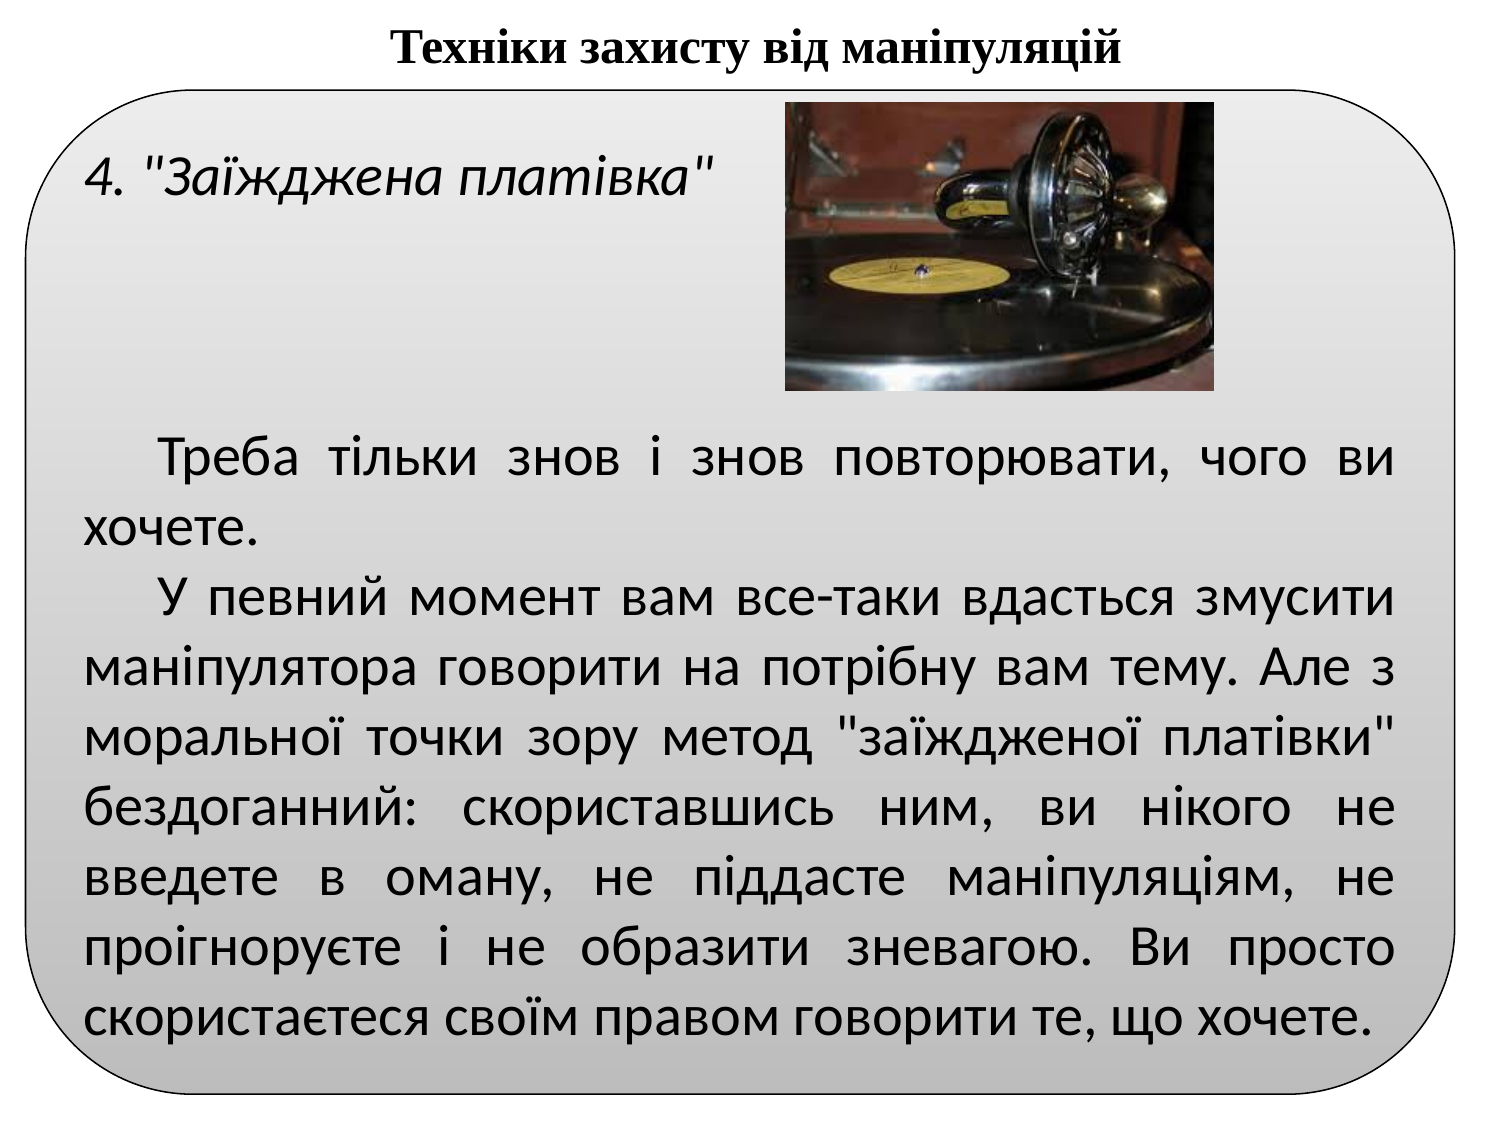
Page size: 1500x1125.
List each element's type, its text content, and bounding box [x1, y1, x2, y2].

picture [785, 102, 1214, 391]
title Техніки захисту від маніпуляцій [41, 6, 1471, 209]
text_box 4. "Заїжджена платівка" Треба тільки знов і знов повторювати, чого ви хочете. У певний момент вам все-таки вдасться змусити маніпулятора говорити на потрібну вам тему. Але з моральної точки зору метод "заїждженої платівки" бездоганний: скориставшись ним, ви нікого не введете в оману, не піддасте маніпуляціям, не проігноруєте і не образити зневагою. Ви просто скористаєтеся своїм правом говорити те, що хочете. [25, 187, 1455, 1095]
